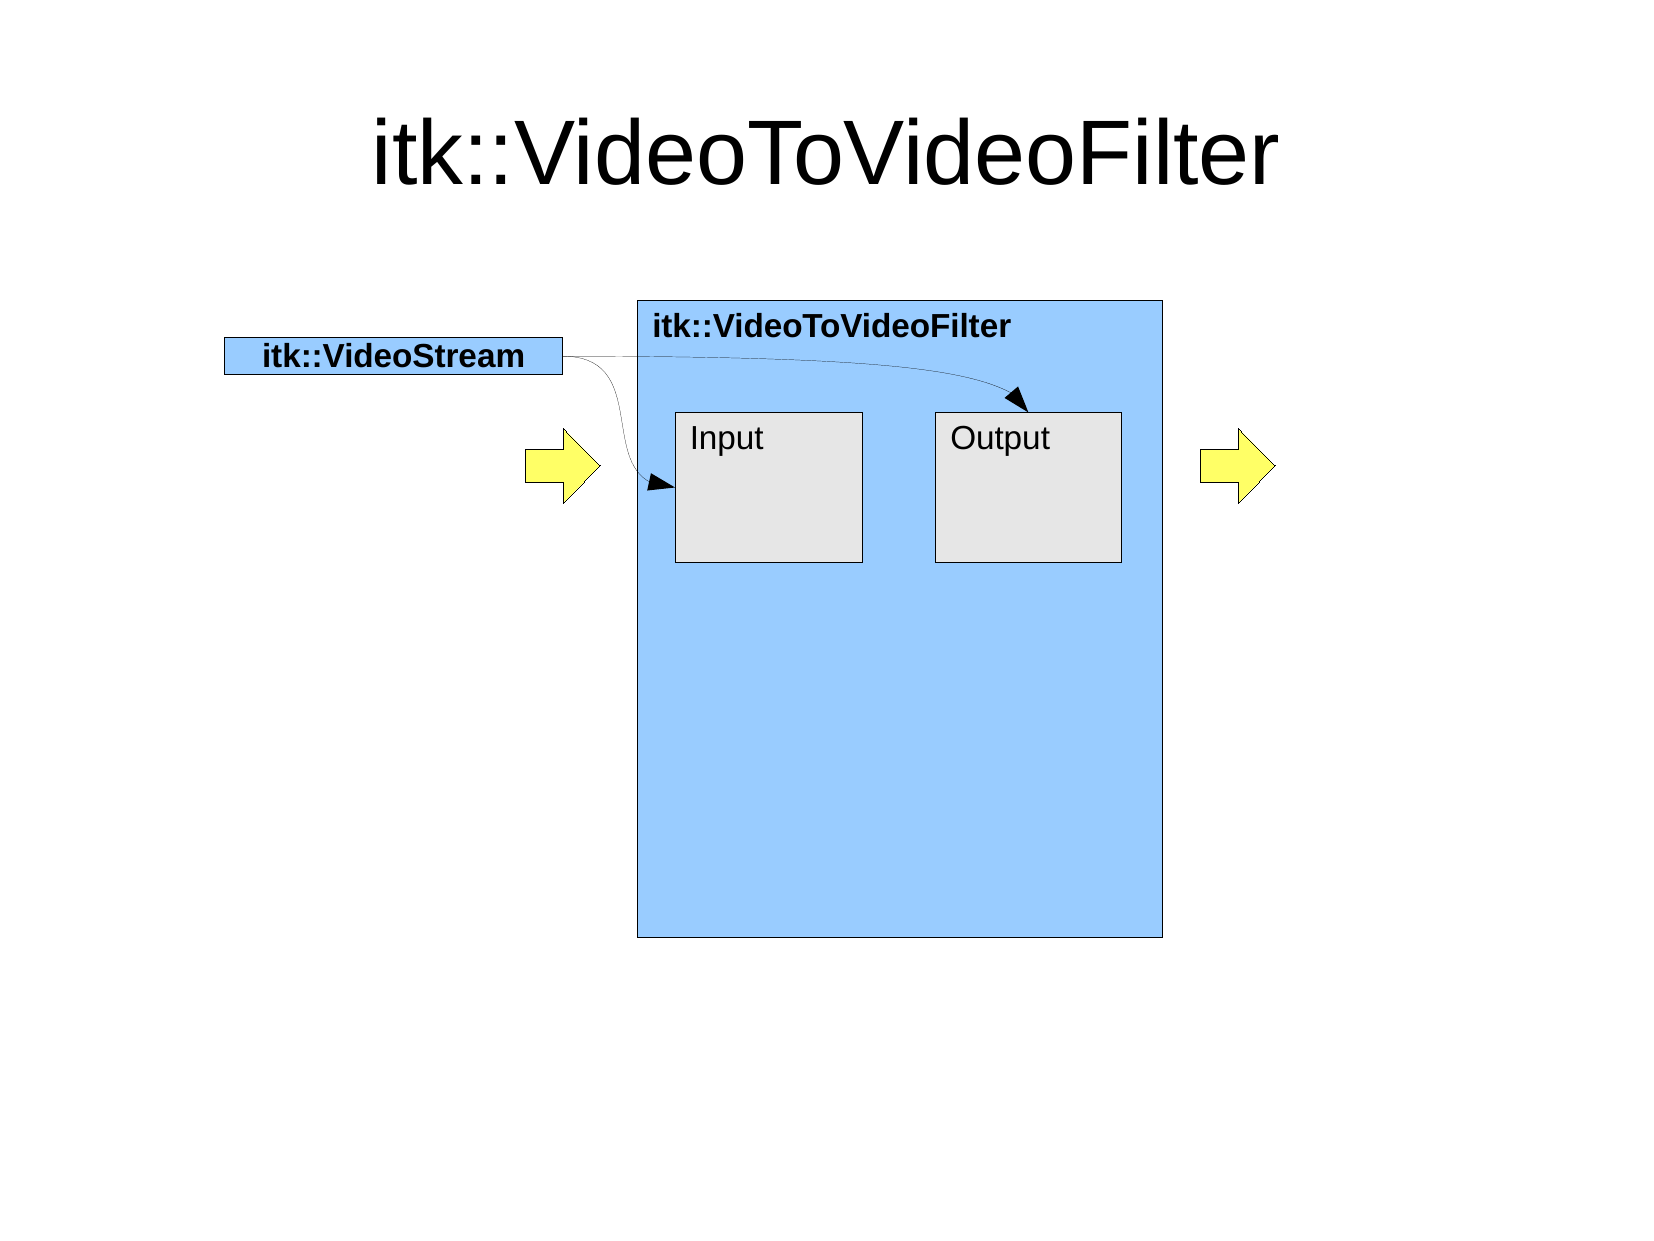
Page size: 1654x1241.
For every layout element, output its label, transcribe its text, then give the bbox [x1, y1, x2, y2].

text_box itk::VideoStream [224, 337, 563, 375]
text_box [525, 428, 601, 504]
text_box itk::VideoToVideoFilter [637, 300, 1163, 938]
text_box Output [935, 412, 1122, 563]
title itk::VideoToVideoFilter [82, 56, 1571, 250]
text_box [1200, 428, 1276, 504]
text_box Input [675, 412, 863, 563]
